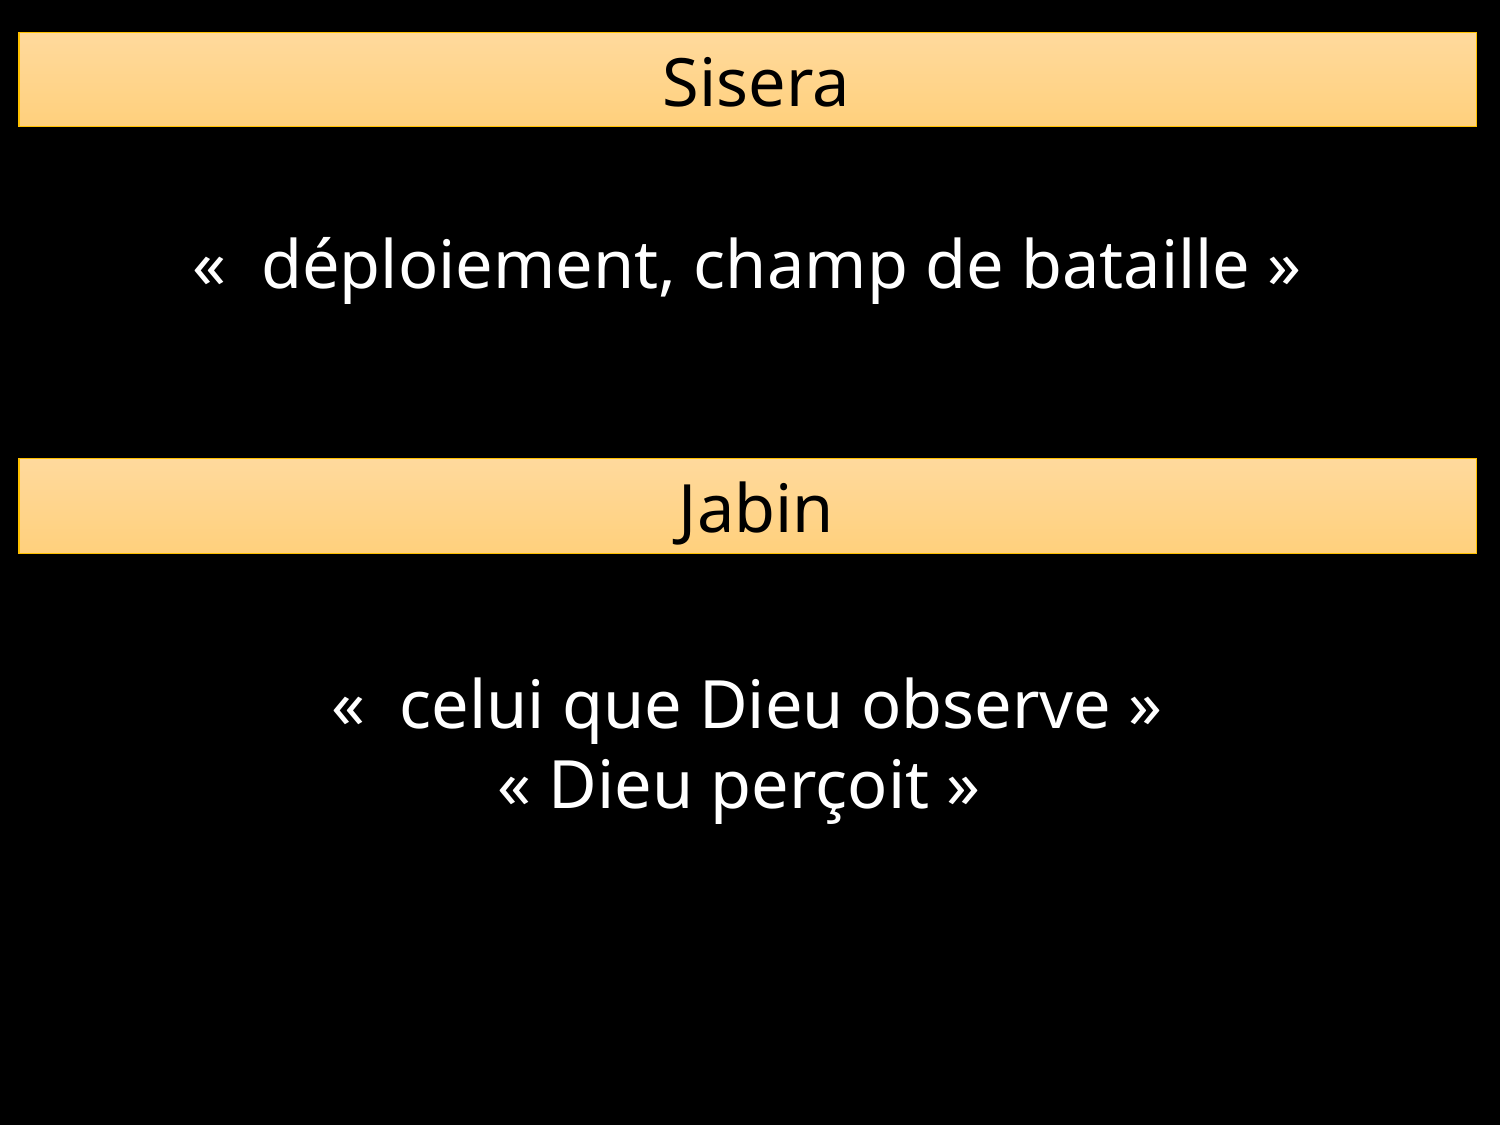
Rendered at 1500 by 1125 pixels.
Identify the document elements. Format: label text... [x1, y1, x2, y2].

text_box « celui que Dieu observe » « Dieu perçoit » [0, 654, 1498, 910]
text_box Sisera [19, 32, 1477, 127]
text_box « déploiement, champ de bataille » [0, 214, 1498, 310]
text_box Jabin [19, 458, 1477, 554]
